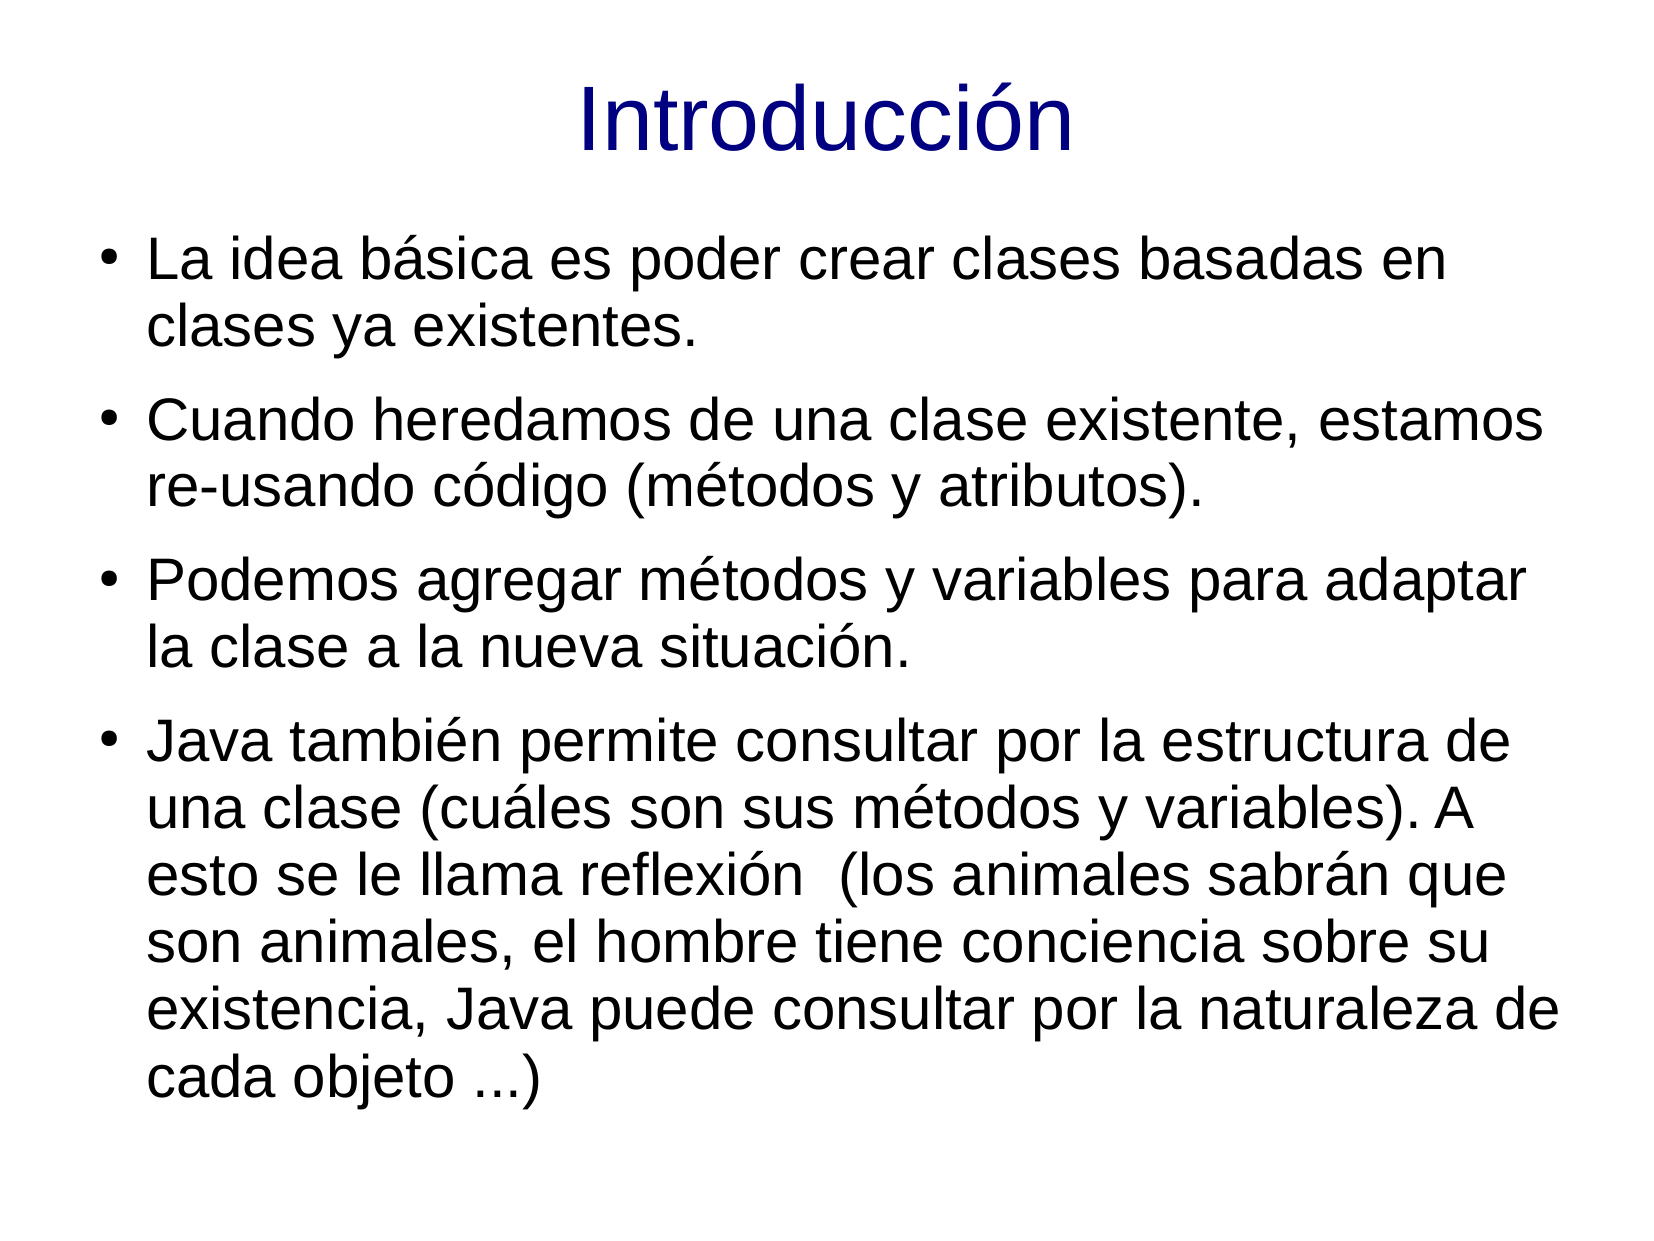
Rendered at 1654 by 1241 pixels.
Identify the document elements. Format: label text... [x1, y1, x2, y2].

list La idea básica es poder crear clases basadas en clases ya existentes. Cuando heredamos de una clase existente, estamos re-usando código (métodos y atributos). Podemos agregar métodos y variables para adaptar la clase a la nueva situación. Java también permite consultar por la estructura de una clase (cuáles son sus métodos y variables). A esto se le llama reflexión (los animales sabrán que son animales, el hombre tiene conciencia sobre su existencia, Java puede consultar por la naturaleza de cada objeto ...)‏ [82, 225, 1571, 1126]
title Introducción [82, 49, 1571, 188]
